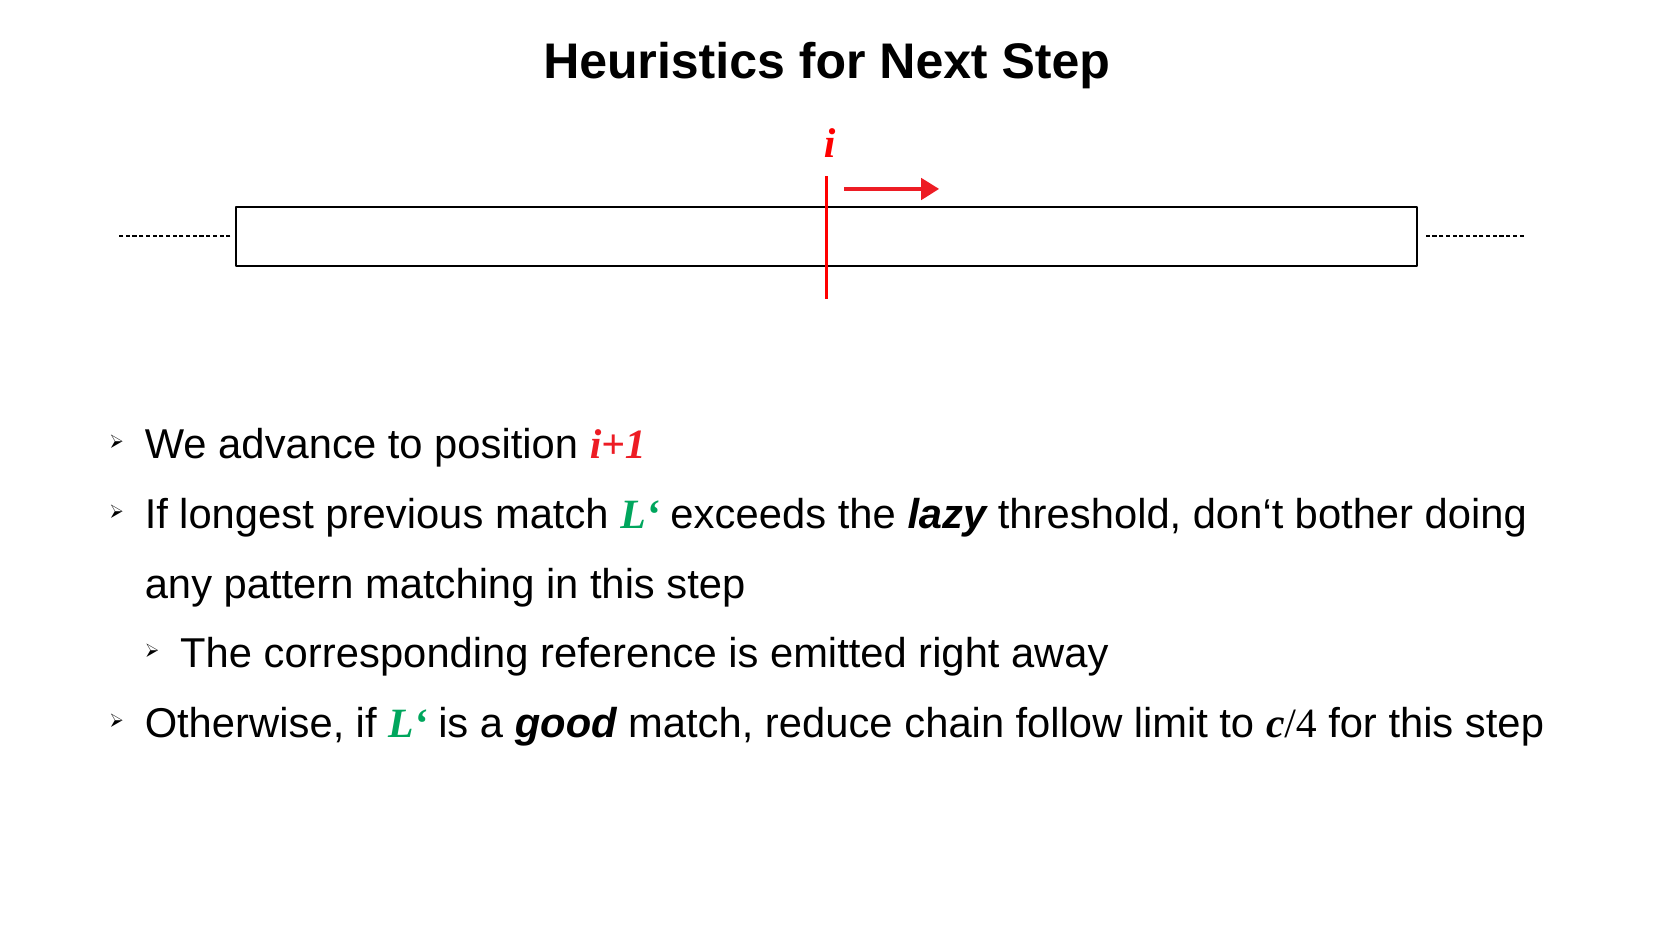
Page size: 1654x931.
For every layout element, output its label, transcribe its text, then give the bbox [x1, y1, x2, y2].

text_box i [809, 113, 851, 175]
text_box We advance to position i+1 If longest previous match L‘ exceeds the lazy threshold, don‘t bother doing any pattern matching in this step The corresponding reference is emitted right away Otherwise, if L‘ is a good match, reduce chain follow limit to c/4 for this step [94, 389, 1560, 755]
text_box Heuristics for Next Step [236, 0, 1418, 125]
